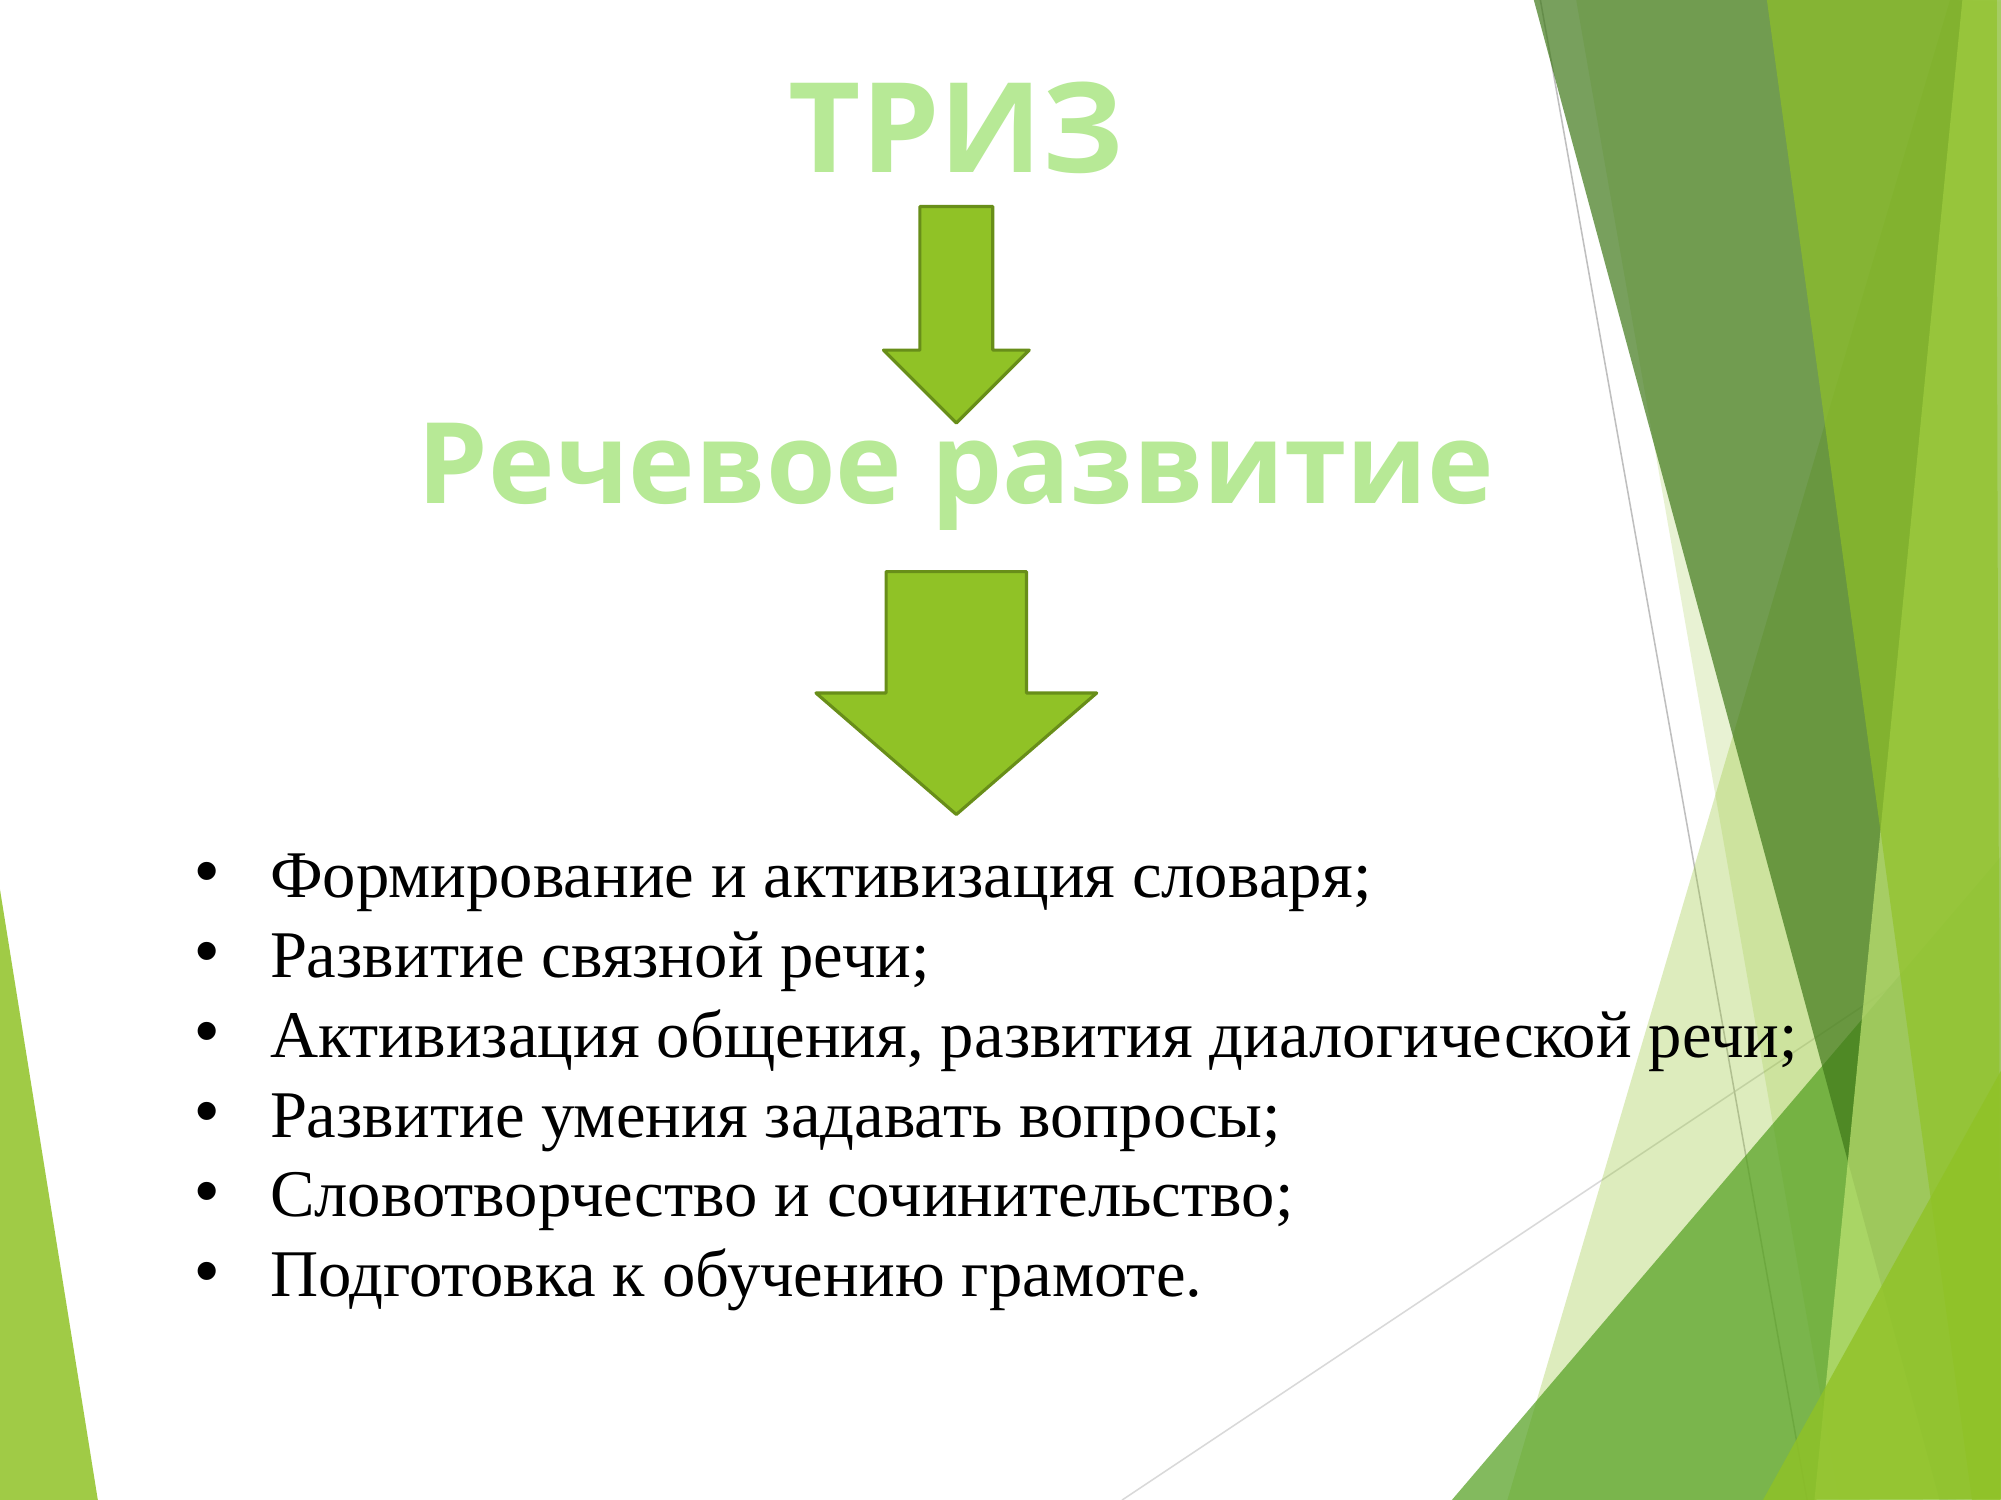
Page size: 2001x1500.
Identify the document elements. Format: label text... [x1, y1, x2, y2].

text_box ТРИЗ [774, 40, 1139, 205]
text_box [815, 571, 1097, 815]
text_box Формирование и активизация словаря; Развитие связной речи; Активизация общения, развития диалогической речи; Развитие умения задавать вопросы; Словотворчество и сочинительство; Подготовка к обучению грамоте. [180, 823, 1937, 1318]
text_box [883, 206, 1030, 384]
text_box Речевое развитие [403, 384, 1510, 534]
